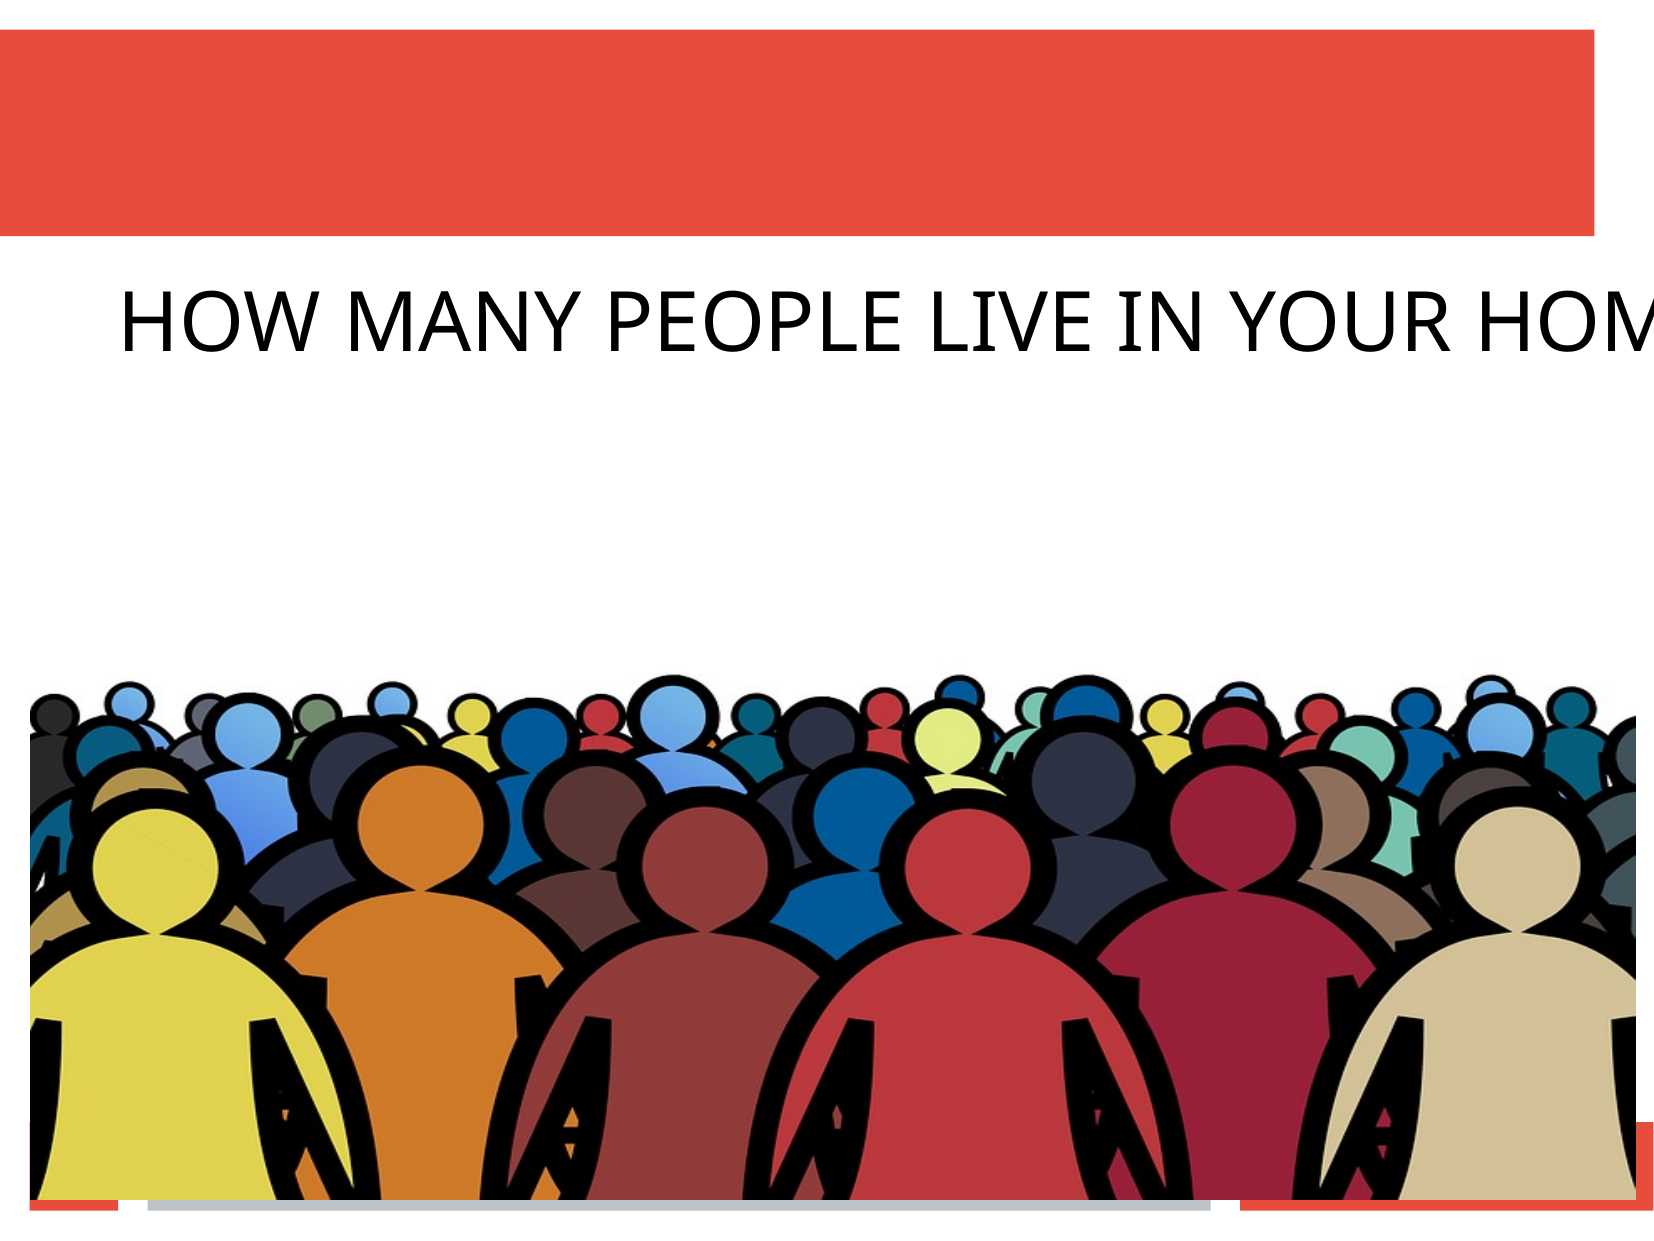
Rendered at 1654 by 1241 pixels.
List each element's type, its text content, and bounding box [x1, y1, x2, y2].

text_box HOW MANY PEOPLE LIVE IN YOUR HOME ? [103, 255, 1512, 374]
picture [30, 374, 1636, 1201]
